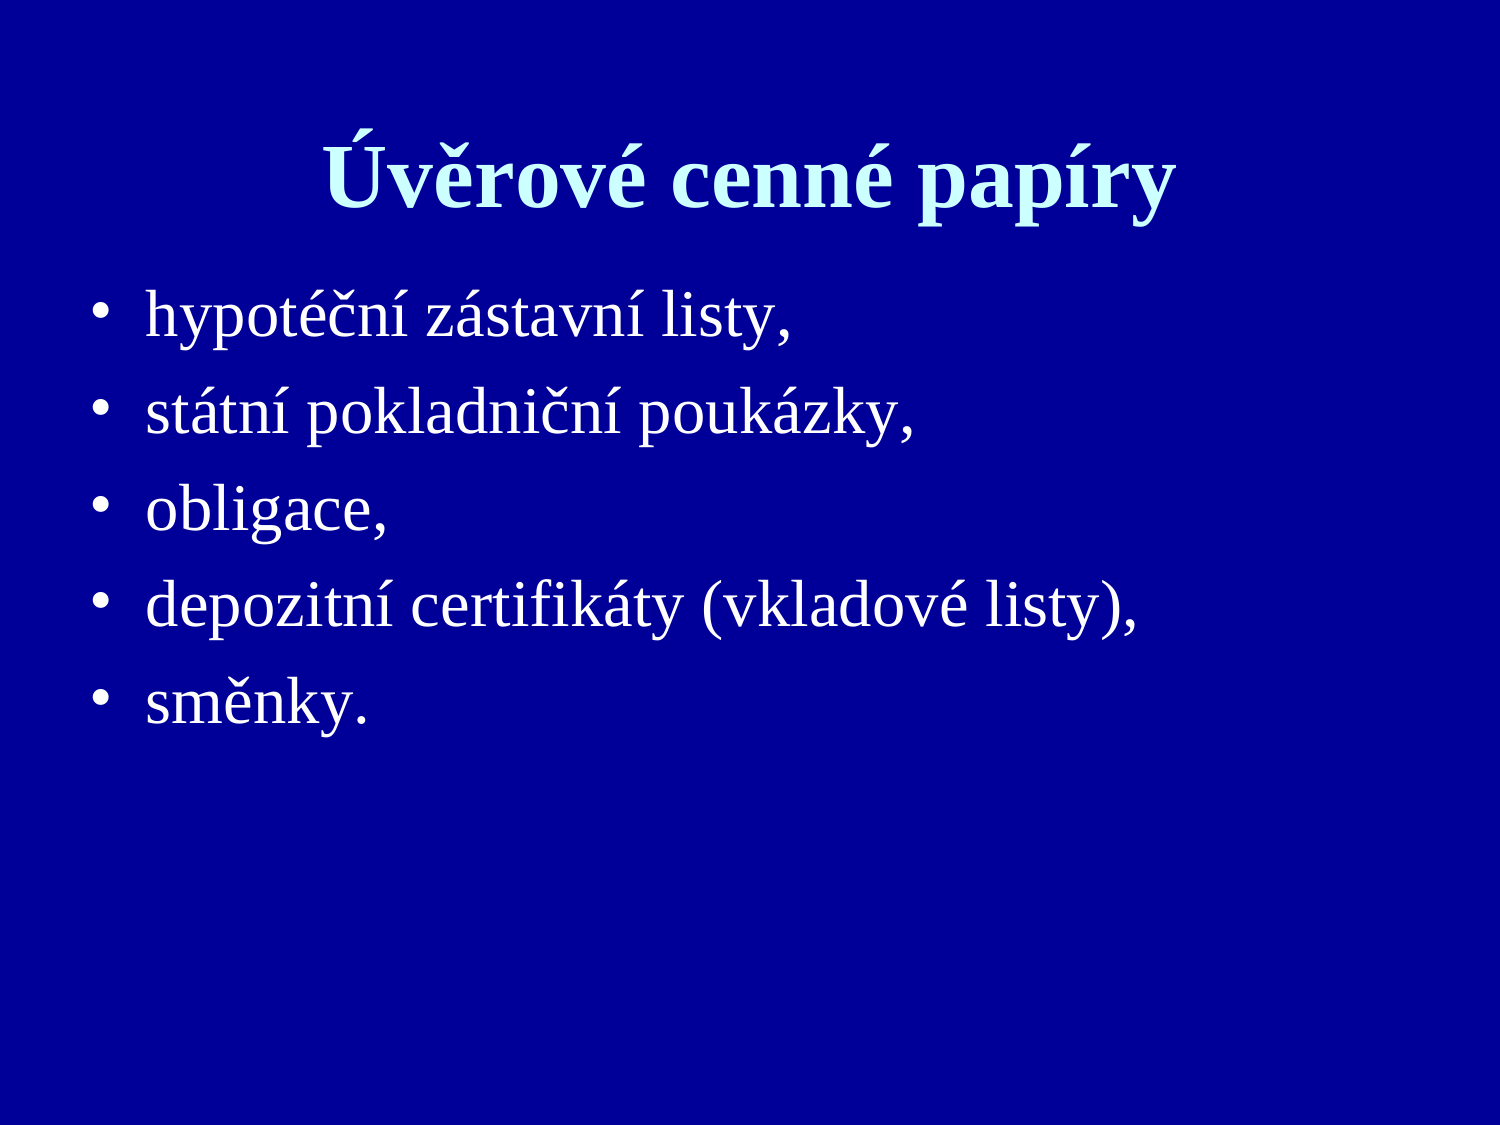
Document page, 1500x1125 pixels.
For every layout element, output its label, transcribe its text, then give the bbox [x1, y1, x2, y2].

list hypotéční zástavní listy, státní pokladniční poukázky, obligace, depozitní certifikáty (vkladové listy), směnky. [74, 262, 1426, 979]
title Úvěrové cenné papíry [74, 45, 1426, 234]
